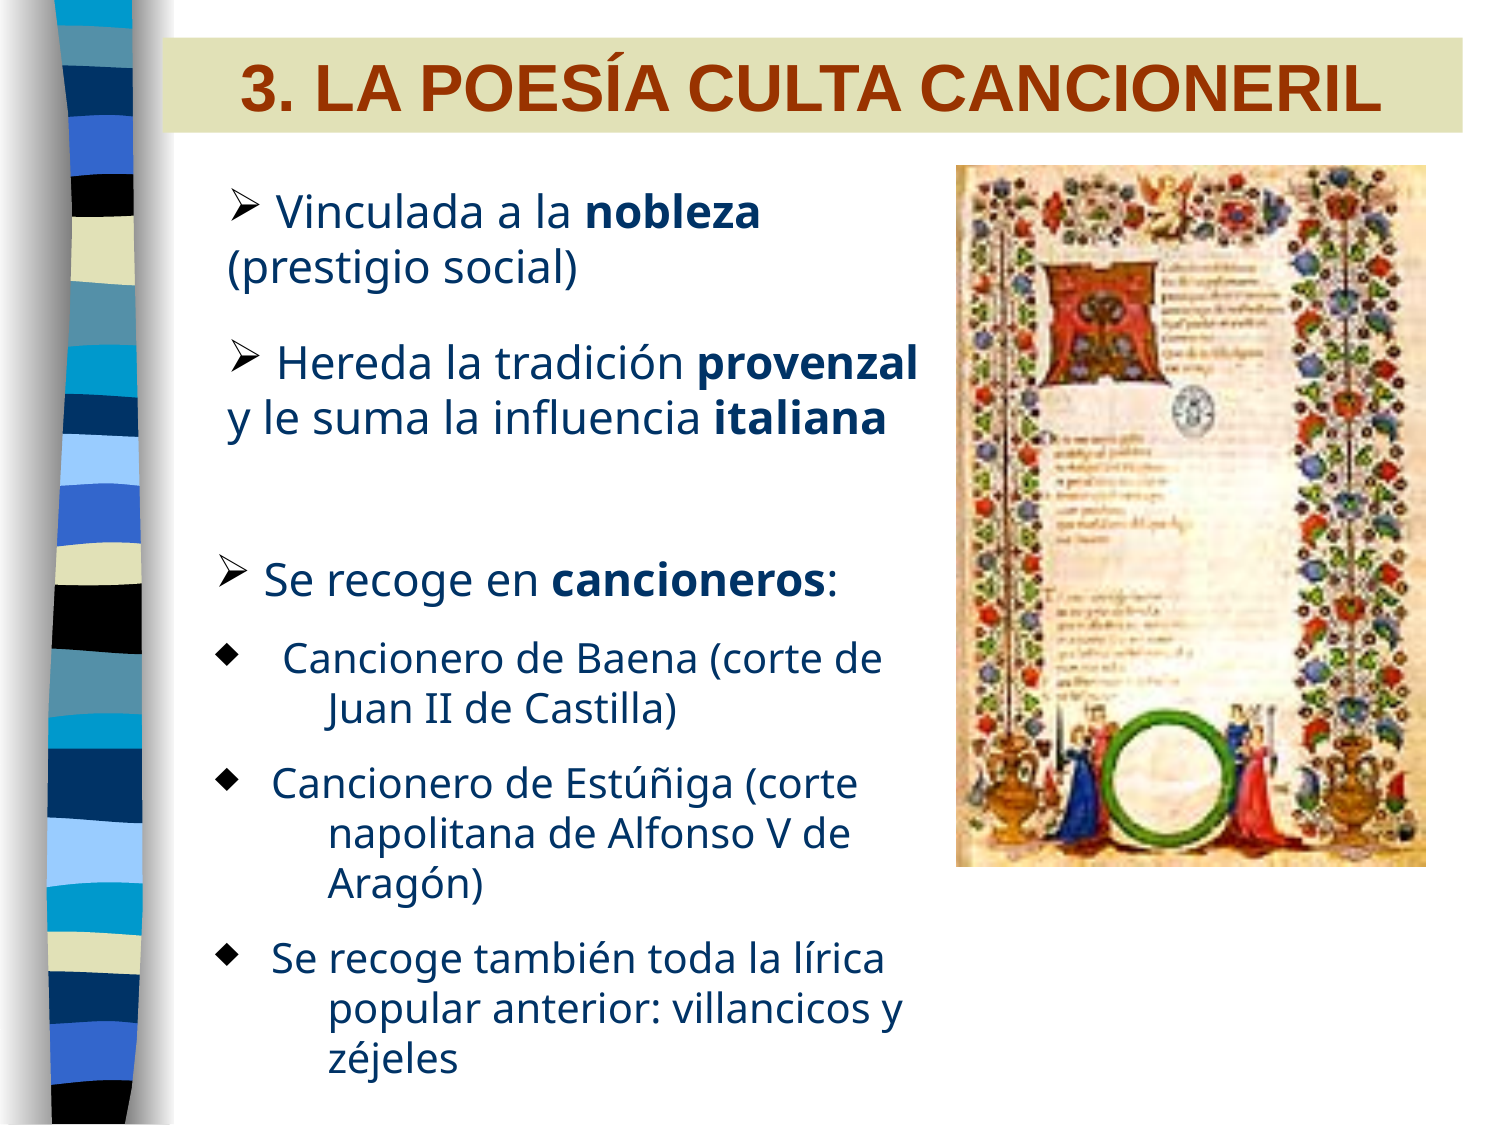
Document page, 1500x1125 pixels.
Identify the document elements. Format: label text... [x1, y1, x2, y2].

text_box Se recoge en cancioneros: Cancionero de Baena (corte de Juan II de Castilla) Cancionero de Estúñiga (corte napolitana de Alfonso V de Aragón) Se recoge también toda la lírica popular anterior: villancicos y zéjeles [200, 538, 969, 1125]
picture [956, 165, 1426, 867]
text_box Vinculada a la nobleza (prestigio social) [212, 175, 957, 326]
text_box Hereda la tradición provenzal y le suma la influencia italiana [212, 326, 957, 524]
text_box 3. LA POESÍA CULTA CANCIONERIL [162, 37, 1463, 133]
